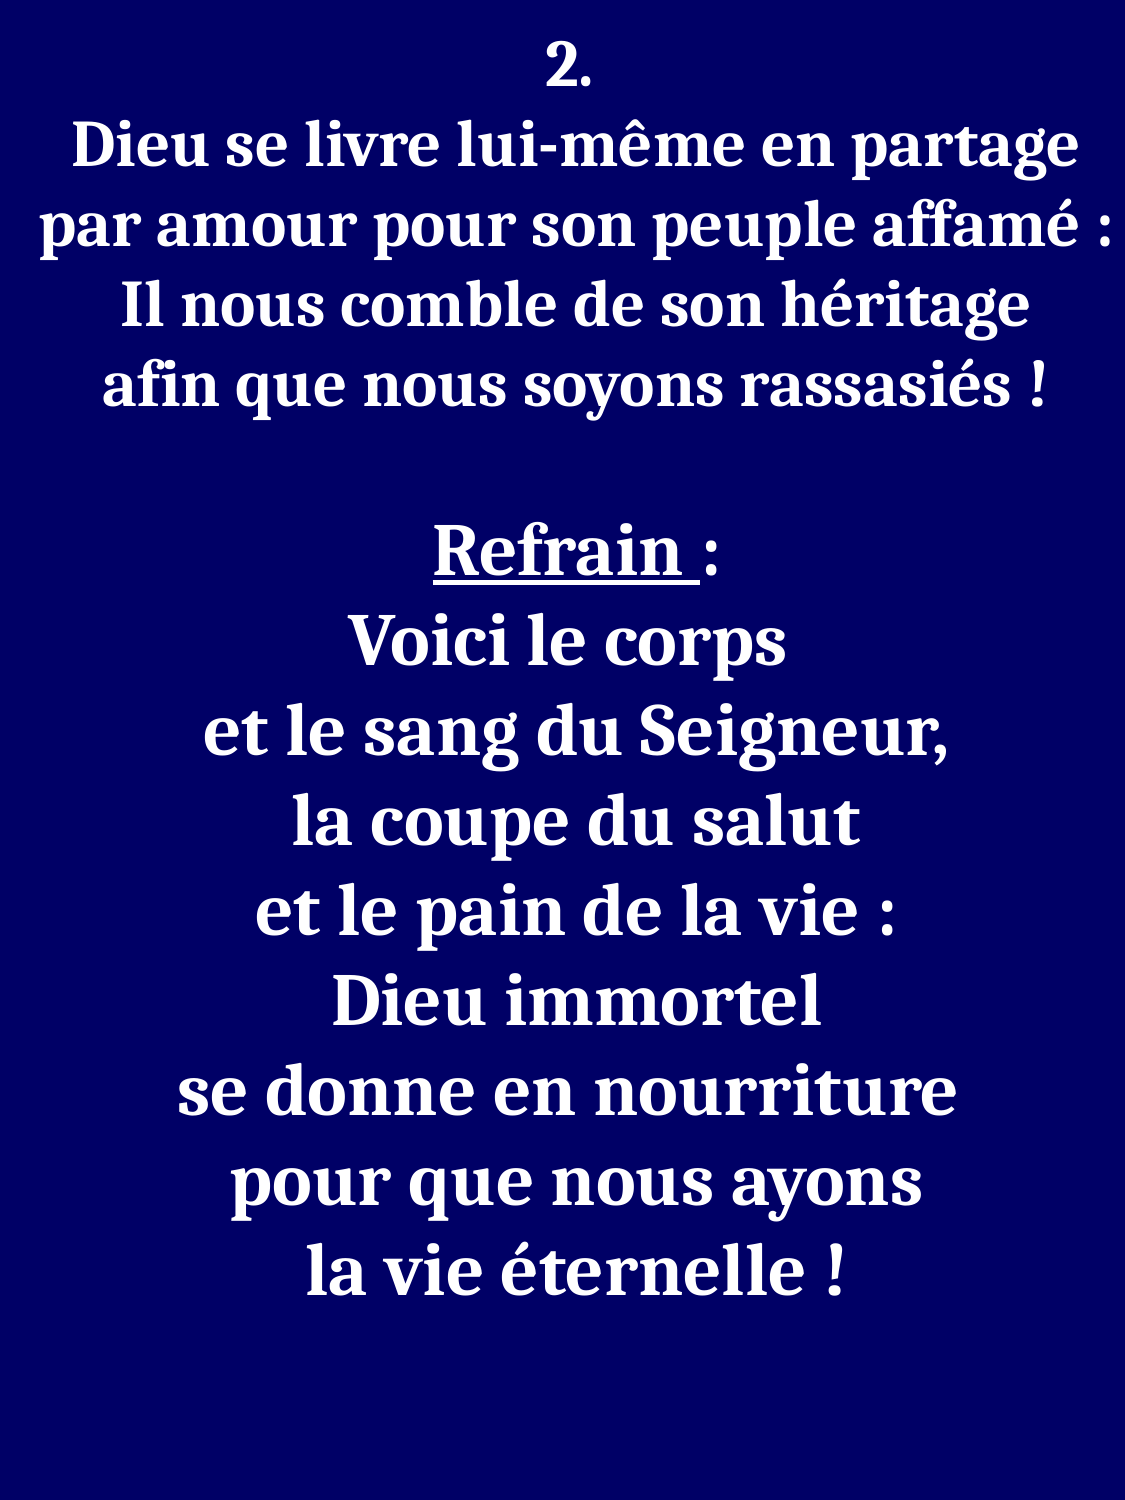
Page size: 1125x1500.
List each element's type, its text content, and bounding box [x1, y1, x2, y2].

text_box 2. Dieu se livre lui-même en partage par amour pour son peuple affamé : Il nous comble de son héritage afin que nous soyons rassasiés ! Refrain : Voici le corps et le sang du Seigneur, la coupe du salut et le pain de la vie : Dieu immortel se donne en nourriture pour que nous ayons la vie éternelle ! [0, 12, 1125, 1500]
